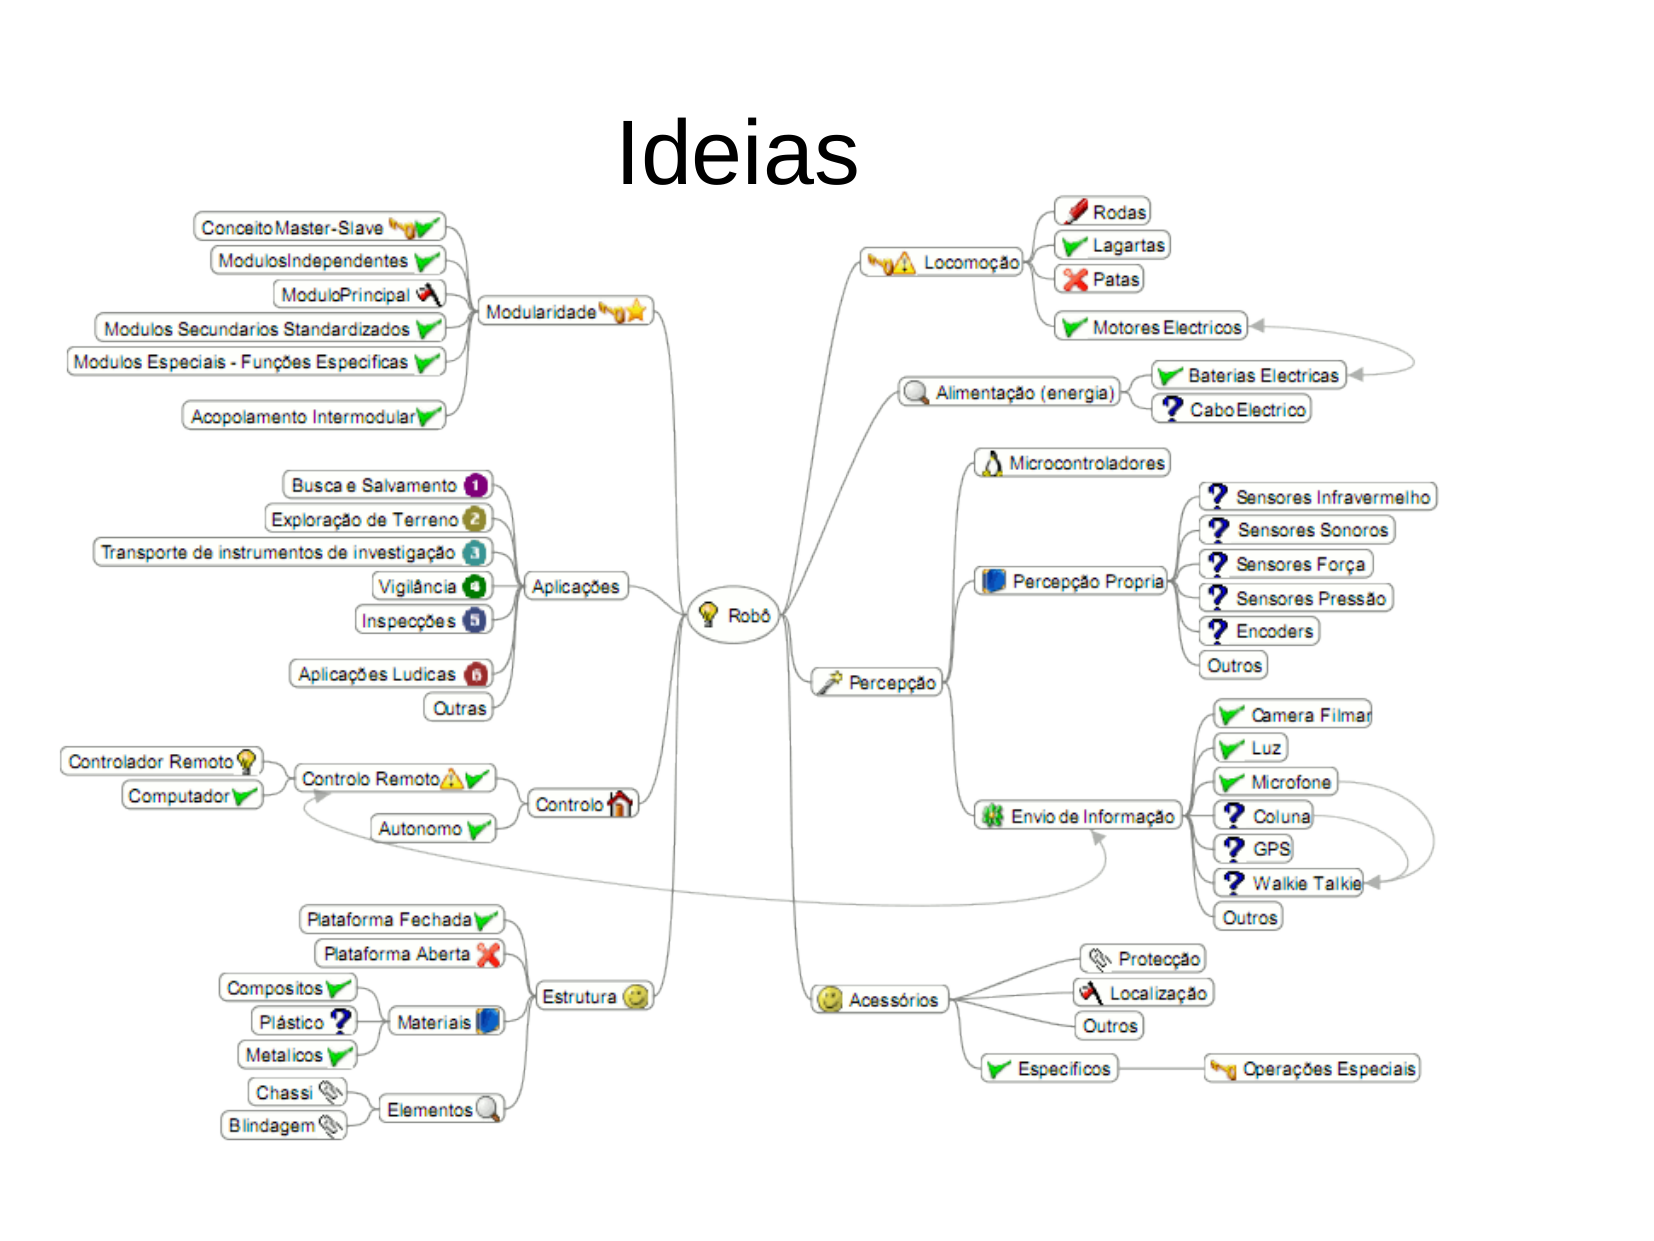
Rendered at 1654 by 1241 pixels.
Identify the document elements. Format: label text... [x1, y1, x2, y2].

title Ideias [59, 49, 1418, 257]
picture [38, 161, 1465, 1170]
